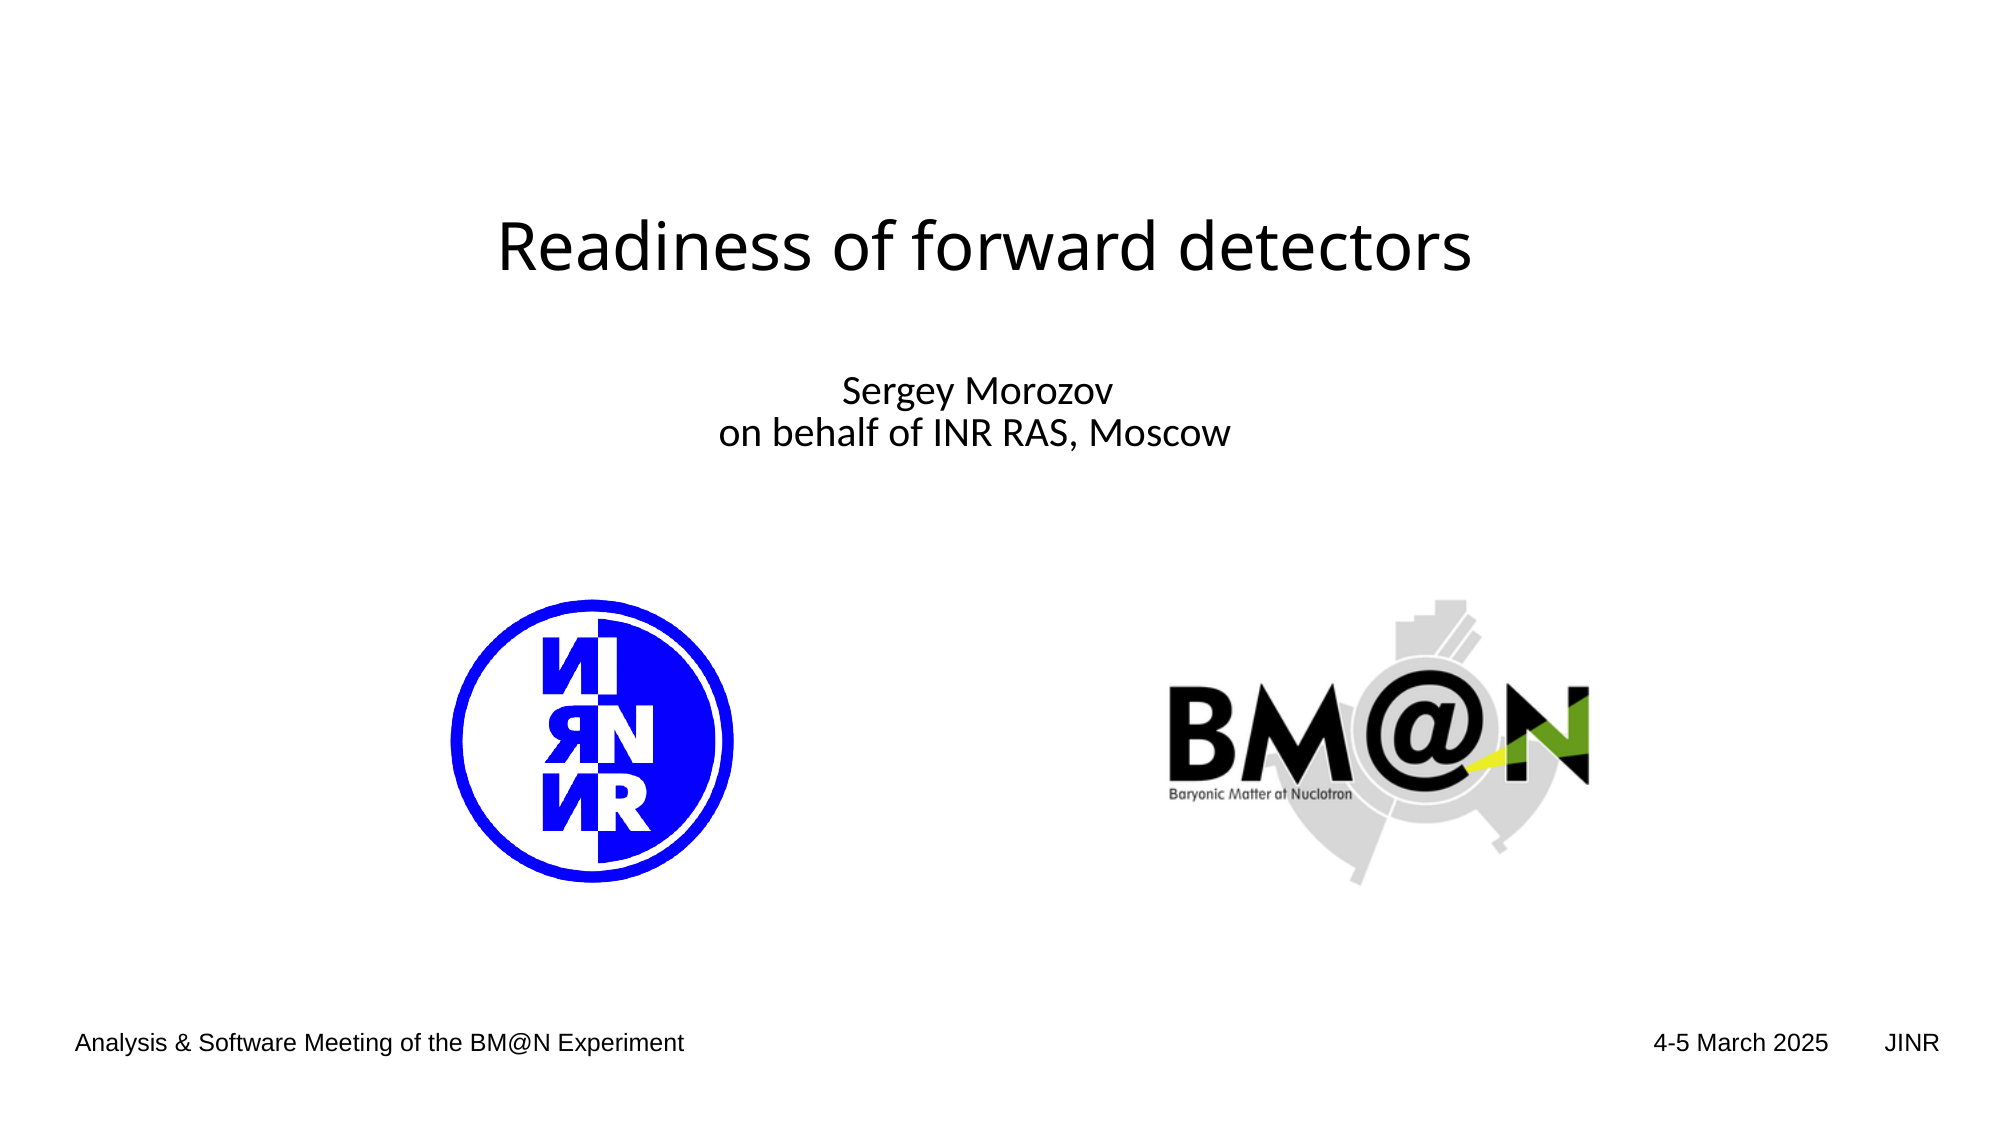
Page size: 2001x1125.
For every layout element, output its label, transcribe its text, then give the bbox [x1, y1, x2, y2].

picture [1059, 563, 1700, 924]
picture [450, 599, 734, 883]
text_box Analysis & Software Meeting of the BM@N Experiment 4-5 March 2025 JINR [60, 1021, 1964, 1066]
text_box Sergey Morozov on behalf of INR RAS, Moscow [703, 365, 1361, 485]
text_box Readiness of forward detectors [481, 192, 1531, 300]
